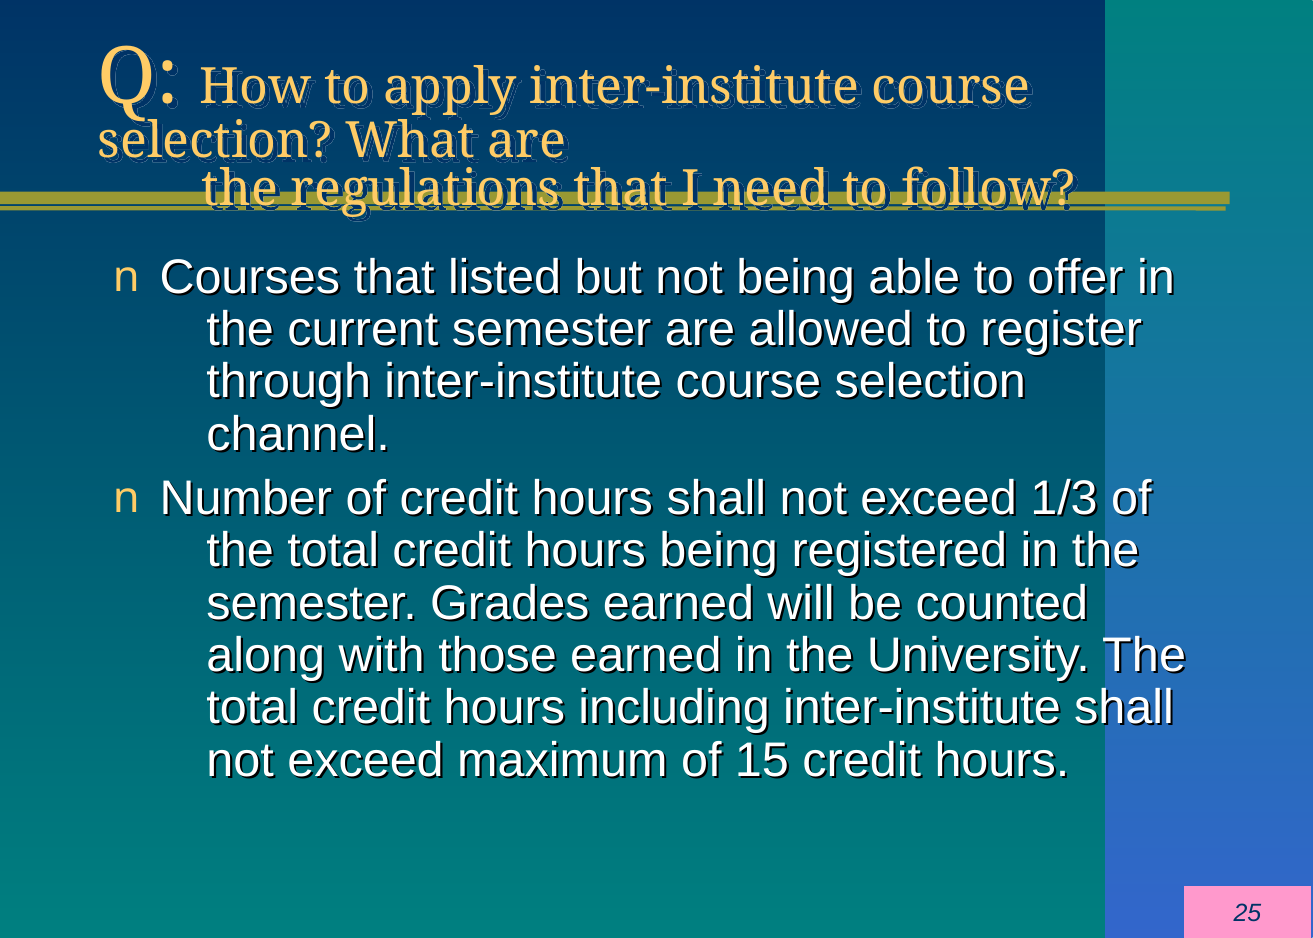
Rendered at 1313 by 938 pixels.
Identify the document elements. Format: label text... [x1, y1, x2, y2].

text_box 25 [1185, 887, 1310, 937]
list Courses that listed but not being able to offer in the current semester are allowed to register through inter-institute course selection channel. Number of credit hours shall not exceed 1/3 of the total credit hours being registered in the semester. Grades earned will be counted along with those earned in the University. The total credit hours including inter-institute shall not exceed maximum of 15 credit hours. [99, 244, 1201, 844]
title Q: How to apply inter-institute course selection? What are the regulations that I need to follow? [84, 36, 1280, 188]
text_box [1105, 0, 1313, 938]
